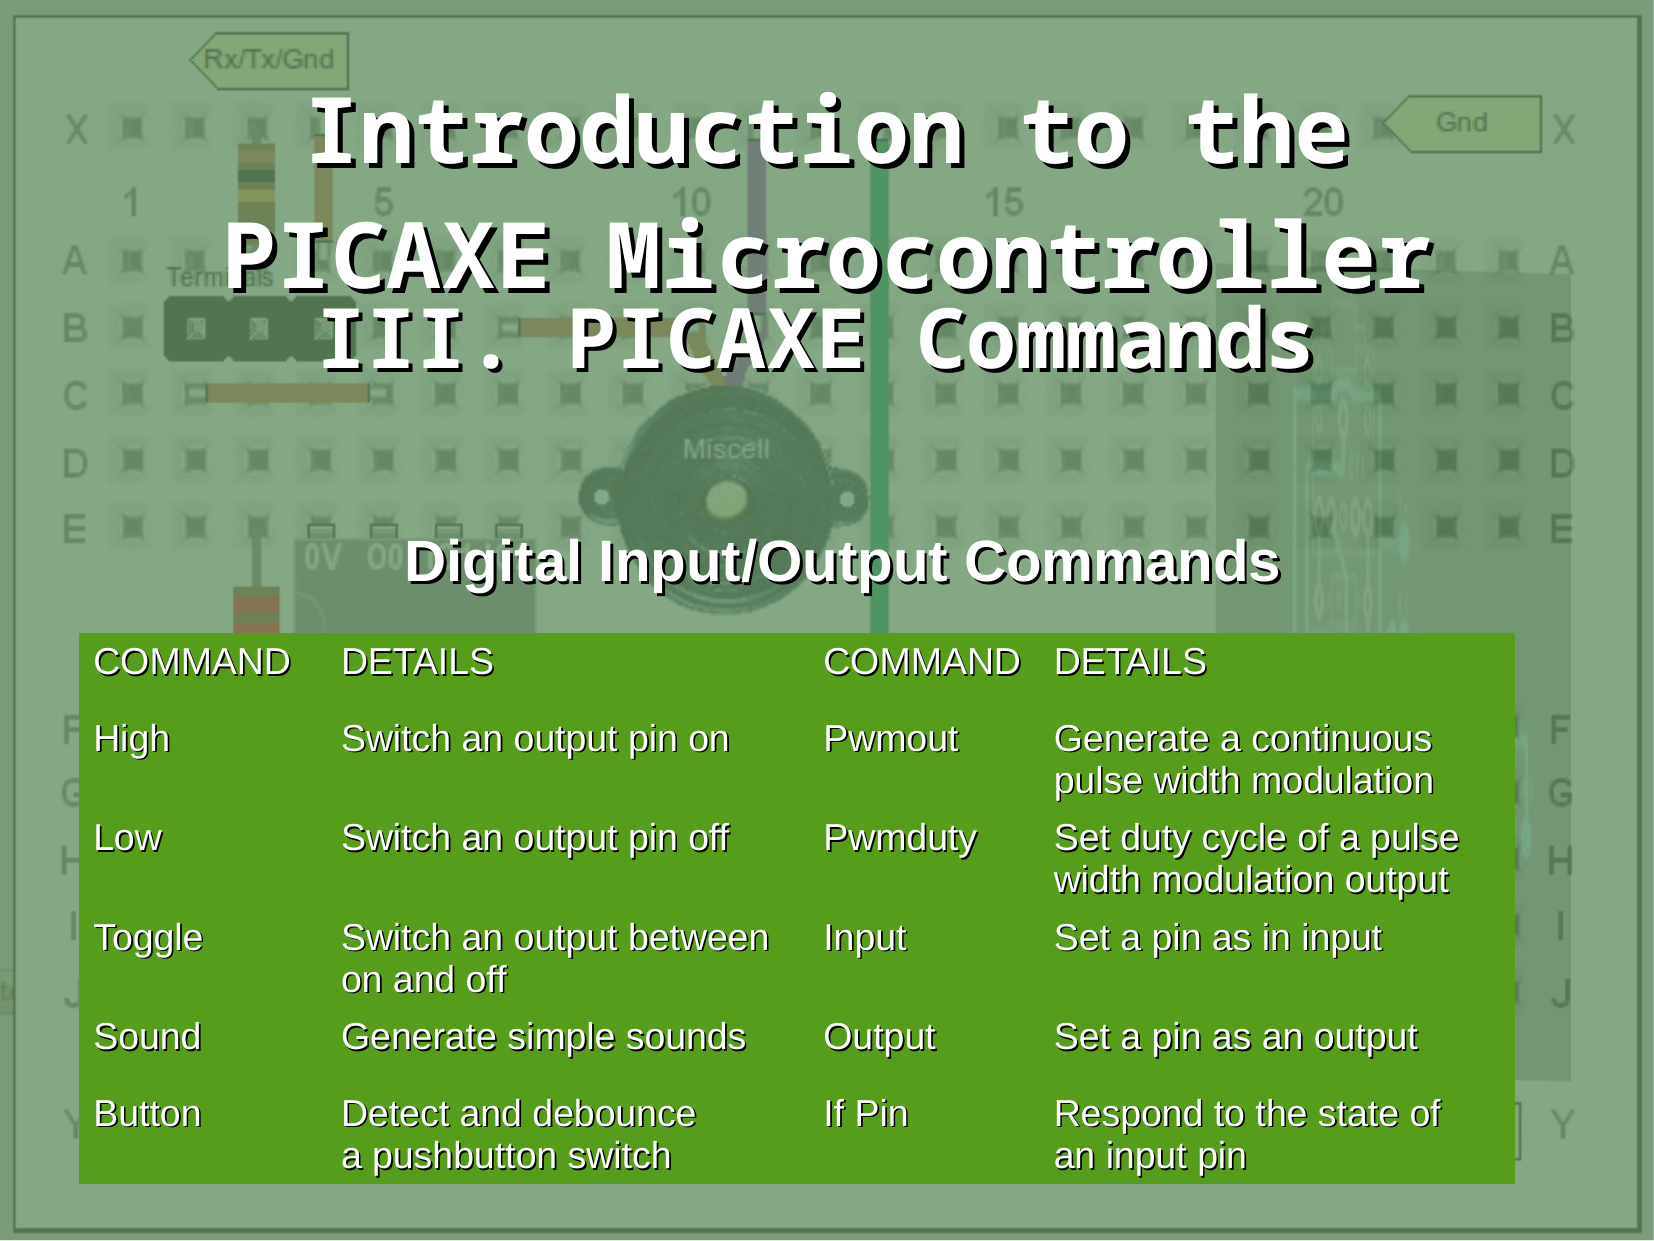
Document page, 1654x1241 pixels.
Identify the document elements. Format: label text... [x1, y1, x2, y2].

picture [0, 0, 1654, 1241]
table_cell Respond to the state of an input pin [1039, 1085, 1515, 1184]
text_box Digital Input/Output Commands [390, 521, 1297, 604]
table_header DETAILS [1039, 633, 1515, 709]
table_cell Generate simple sounds [326, 1008, 809, 1085]
table_cell Button [79, 1085, 326, 1184]
table_header COMMAND [809, 633, 1039, 709]
table_cell Set a pin as an output [1039, 1008, 1515, 1085]
subtitle III. PICAXE Commands [71, 356, 1561, 1204]
table_cell Switch an output pin off [326, 809, 809, 908]
table_cell Switch an output pin on [326, 709, 809, 809]
table_cell Switch an output between on and off [326, 908, 809, 1008]
table_cell High [79, 709, 326, 809]
table_cell Sound [79, 1008, 326, 1085]
table_cell If Pin [809, 1085, 1039, 1184]
table_header COMMAND [79, 633, 326, 709]
table_cell Set duty cycle of a pulse width modulation output [1039, 809, 1515, 908]
table_cell Input [809, 908, 1039, 1008]
table_cell Detect and debounce a pushbutton switch [326, 1085, 809, 1184]
table_cell Generate a continuous pulse width modulation [1039, 709, 1515, 809]
table_cell Output [809, 1008, 1039, 1085]
table_cell Low [79, 809, 326, 908]
table_cell Set a pin as in input [1039, 908, 1515, 1008]
table_cell Pwmduty [809, 809, 1039, 908]
table_header DETAILS [326, 633, 809, 709]
title Introduction to the PICAXE Microcontroller [82, 75, 1571, 306]
table_cell Toggle [79, 908, 326, 1008]
table_cell Pwmout [809, 709, 1039, 809]
